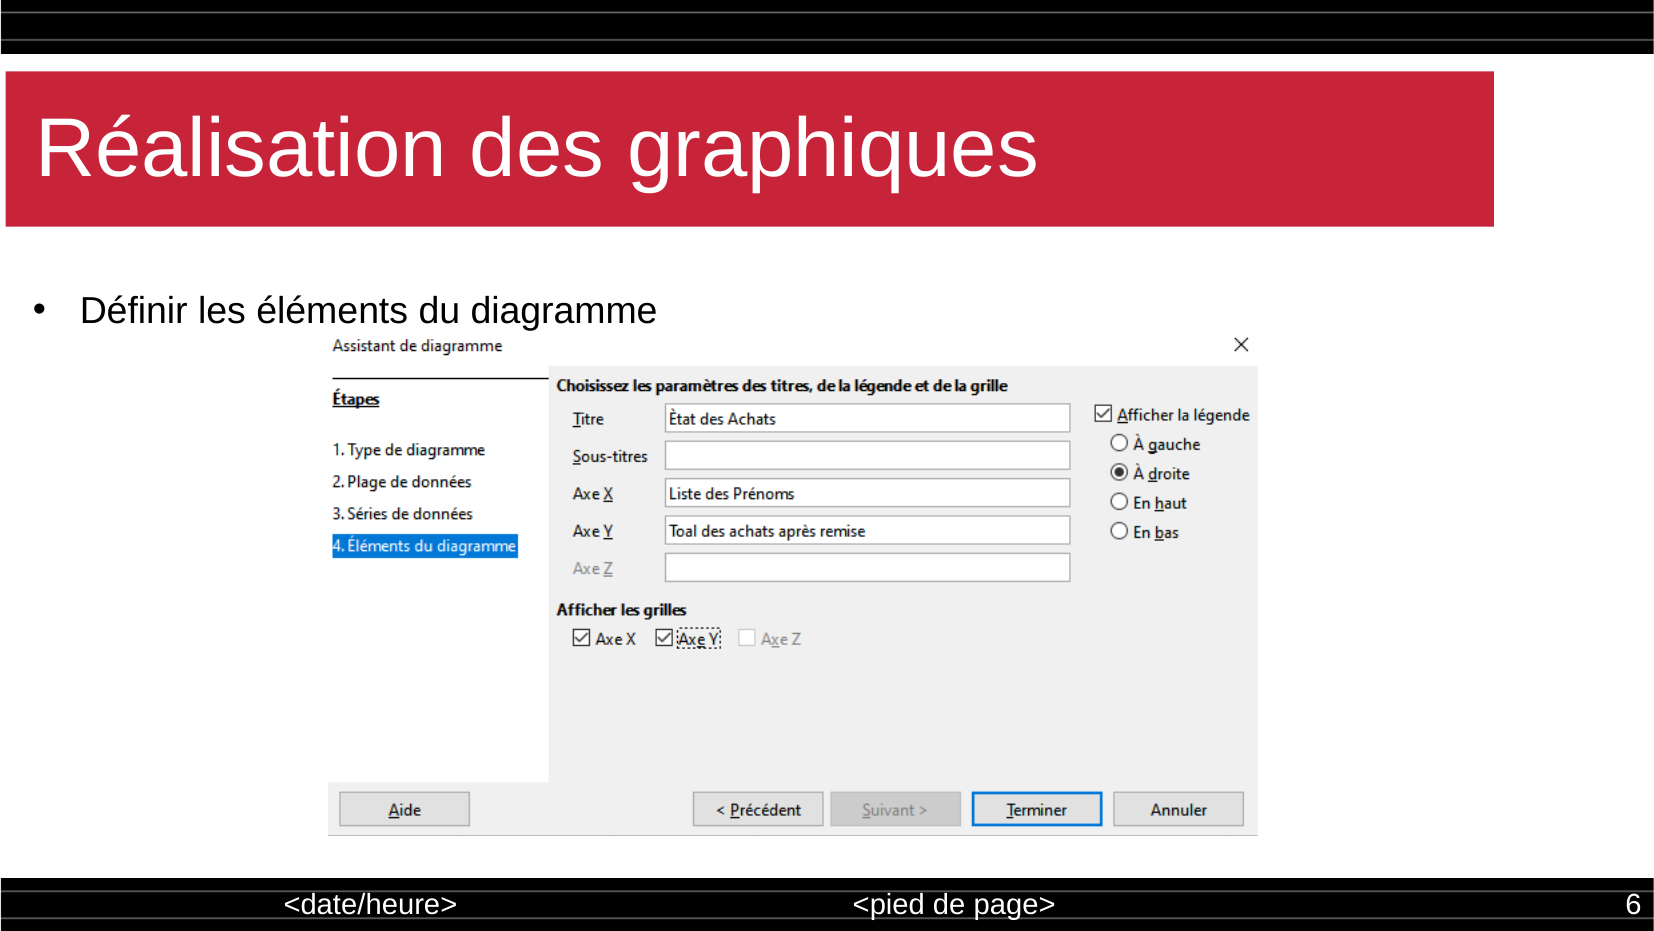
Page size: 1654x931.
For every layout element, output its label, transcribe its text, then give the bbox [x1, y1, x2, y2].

picture [328, 331, 1258, 836]
text_box Réalisation des graphiques [5, 71, 1494, 227]
text_box Définir les éléments du diagramme [18, 256, 1482, 339]
picture [0, 0, 1654, 54]
picture [0, 878, 1654, 931]
